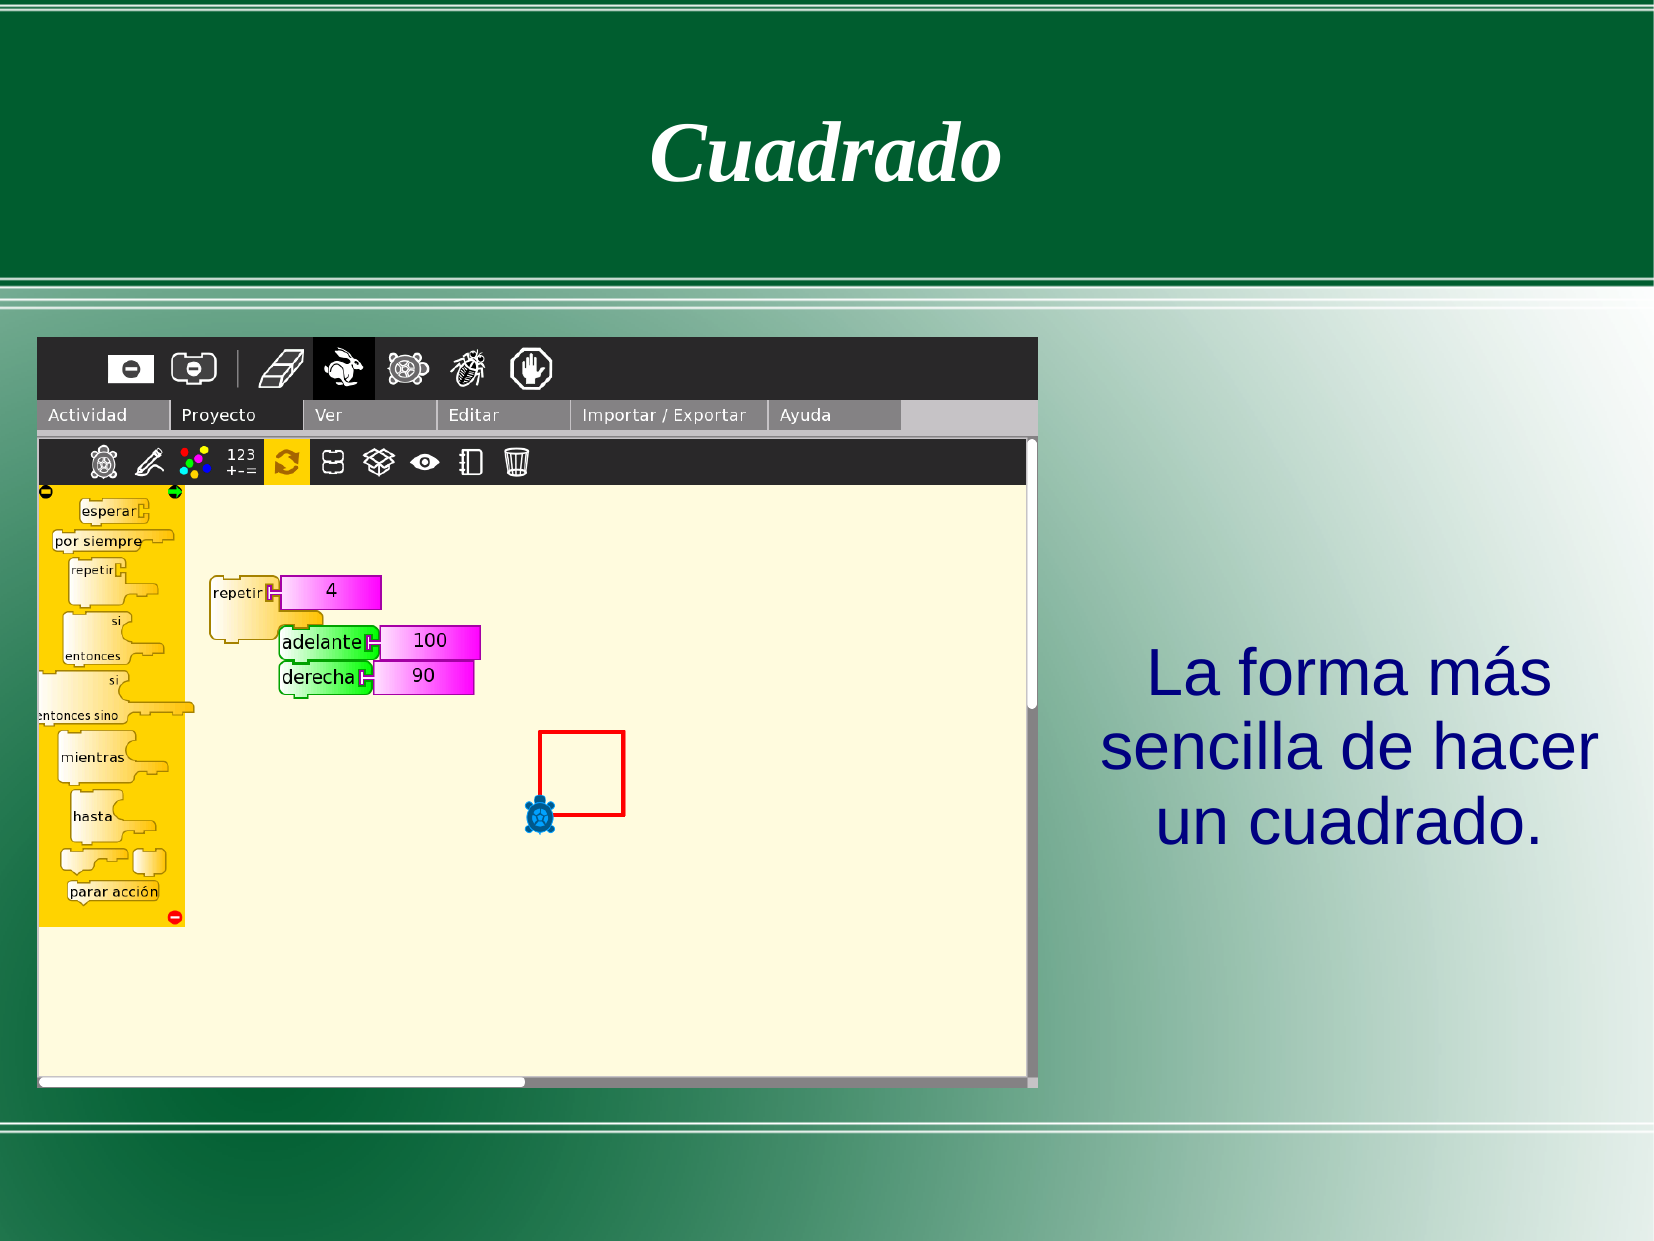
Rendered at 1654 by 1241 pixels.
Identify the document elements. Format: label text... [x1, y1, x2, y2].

picture [0, 0, 1654, 1241]
subtitle La forma más sencilla de hacer un cuadrado. [1087, 337, 1613, 1156]
title Cuadrado [82, 49, 1571, 257]
